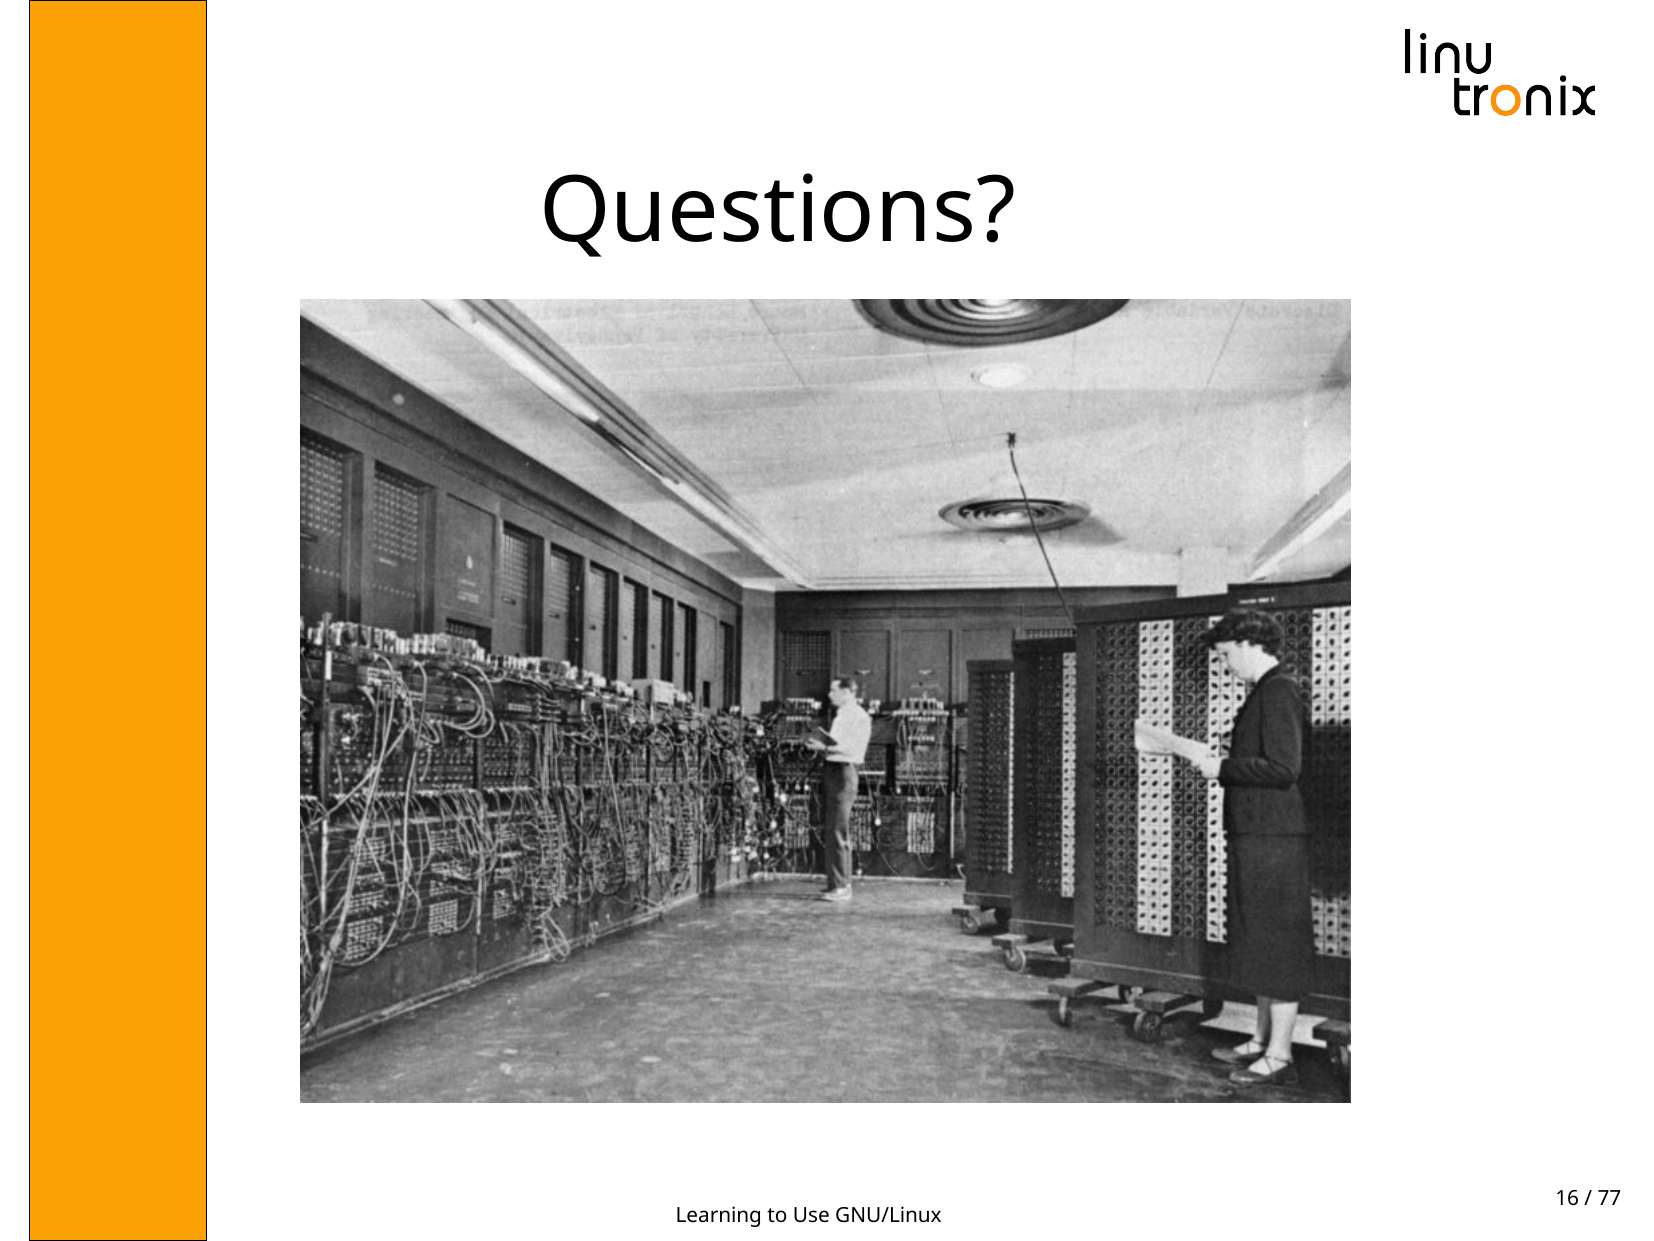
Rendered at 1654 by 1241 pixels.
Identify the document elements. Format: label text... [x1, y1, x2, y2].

text_box Questions? [539, 143, 1142, 263]
picture [300, 299, 1351, 1103]
picture [1405, 29, 1595, 116]
